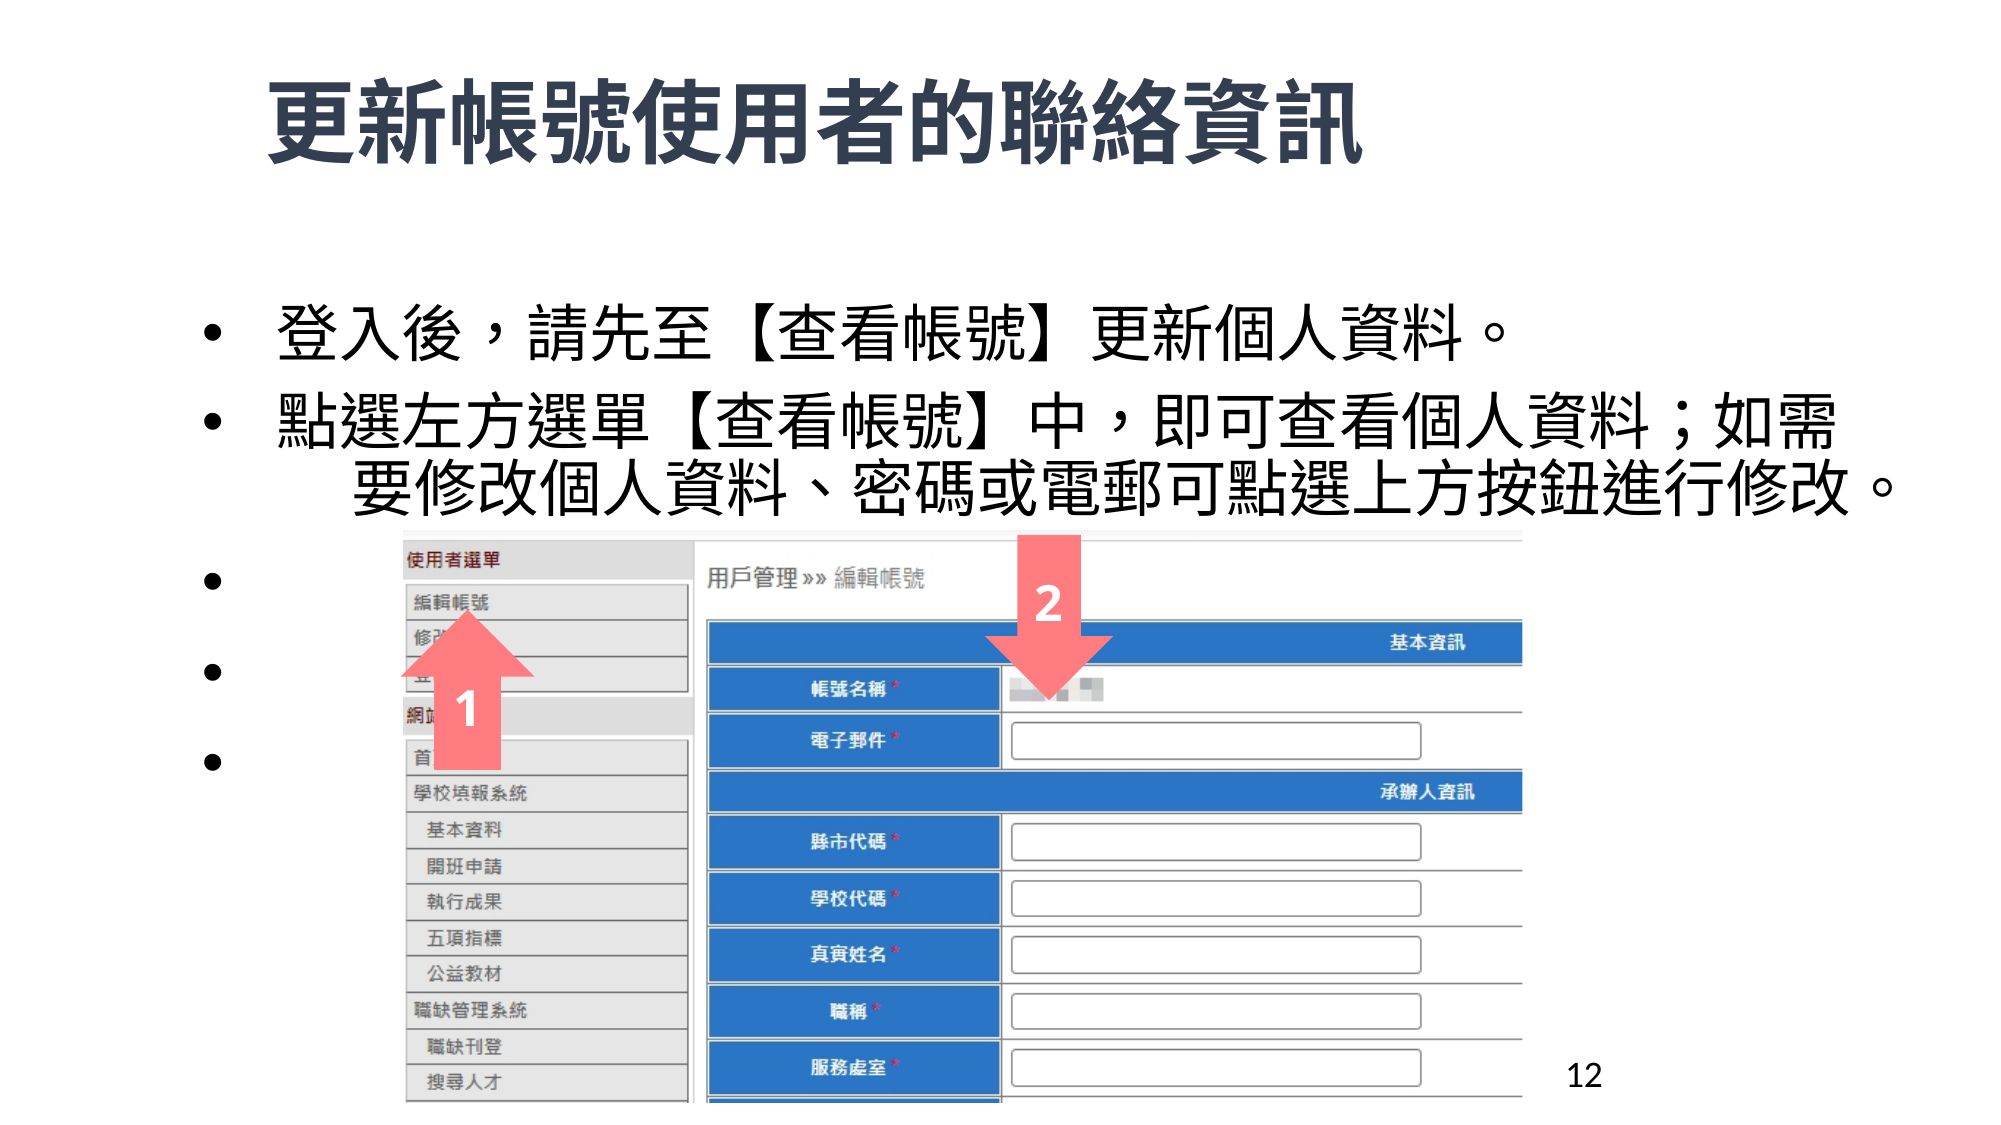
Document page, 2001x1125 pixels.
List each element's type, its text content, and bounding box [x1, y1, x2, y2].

subtitle 登入後，請先至【查看帳號】更新個人資料。 點選左方選單【查看帳號】中，即可查看個人資料；如需要修改個人資料、密碼或電郵可點選上方按鈕進行修改。 [186, 294, 1875, 984]
text_box 1 [403, 611, 532, 769]
picture [403, 530, 1523, 1103]
text_box 更新帳號使用者的聯絡資訊 [250, 58, 1381, 183]
text_box [1550, 1042, 2000, 1103]
text_box 2 [987, 535, 1111, 699]
